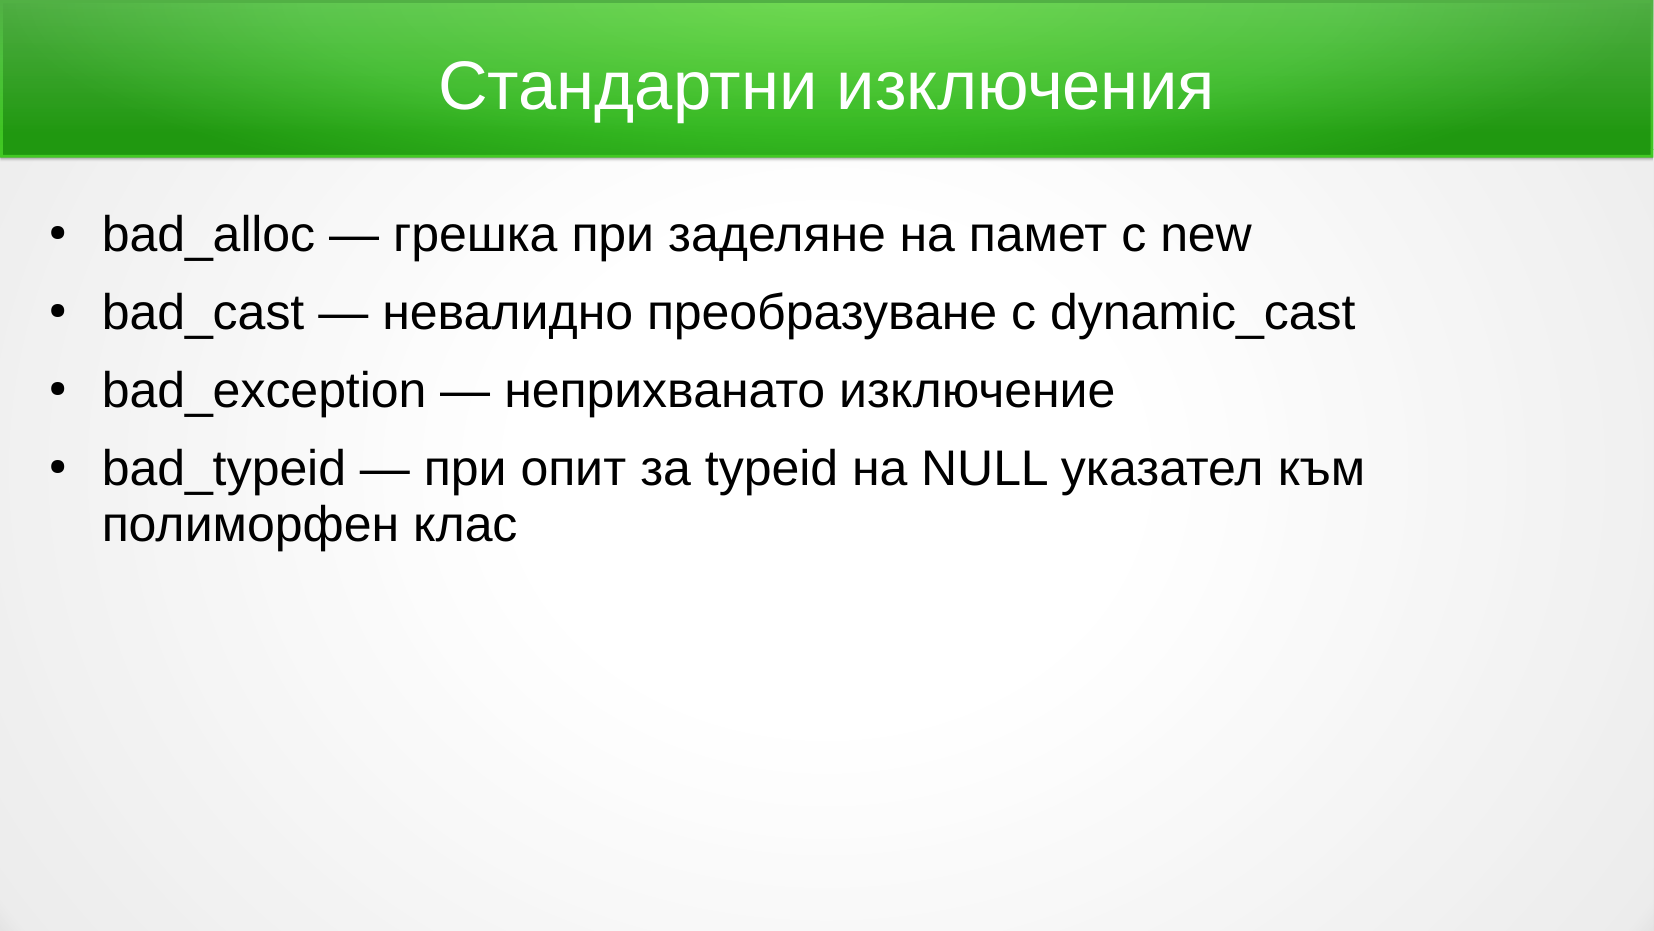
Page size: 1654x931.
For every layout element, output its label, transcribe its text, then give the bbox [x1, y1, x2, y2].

title Стандартни изключения [82, 37, 1571, 135]
list bad_alloc — грешка при заделяне на памет с new bad_cast — невалидно преобразуване с dynamic_cast bad_exception — неприхванато изключение bad_typeid — при опит за typeid на NULL указател към полиморфен клас [31, 206, 1619, 928]
